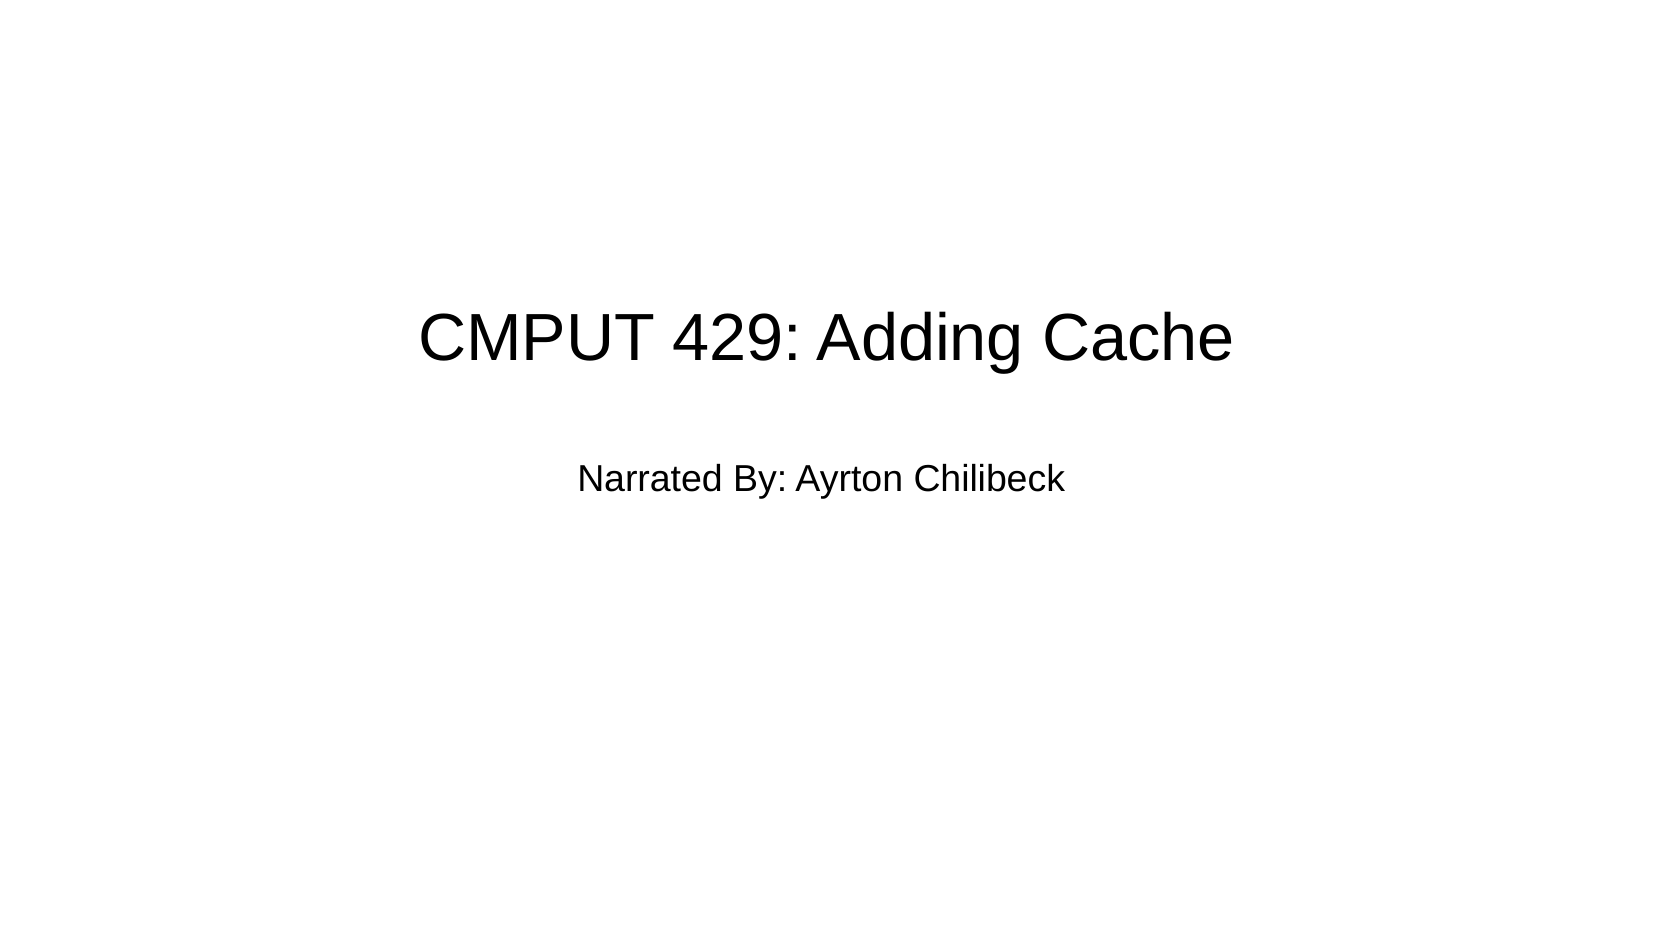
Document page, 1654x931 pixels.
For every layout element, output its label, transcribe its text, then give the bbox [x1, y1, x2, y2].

subtitle CMPUT 429: Adding Cache [82, 225, 1571, 451]
text_box Narrated By: Ayrton Chilibeck [562, 450, 1126, 507]
